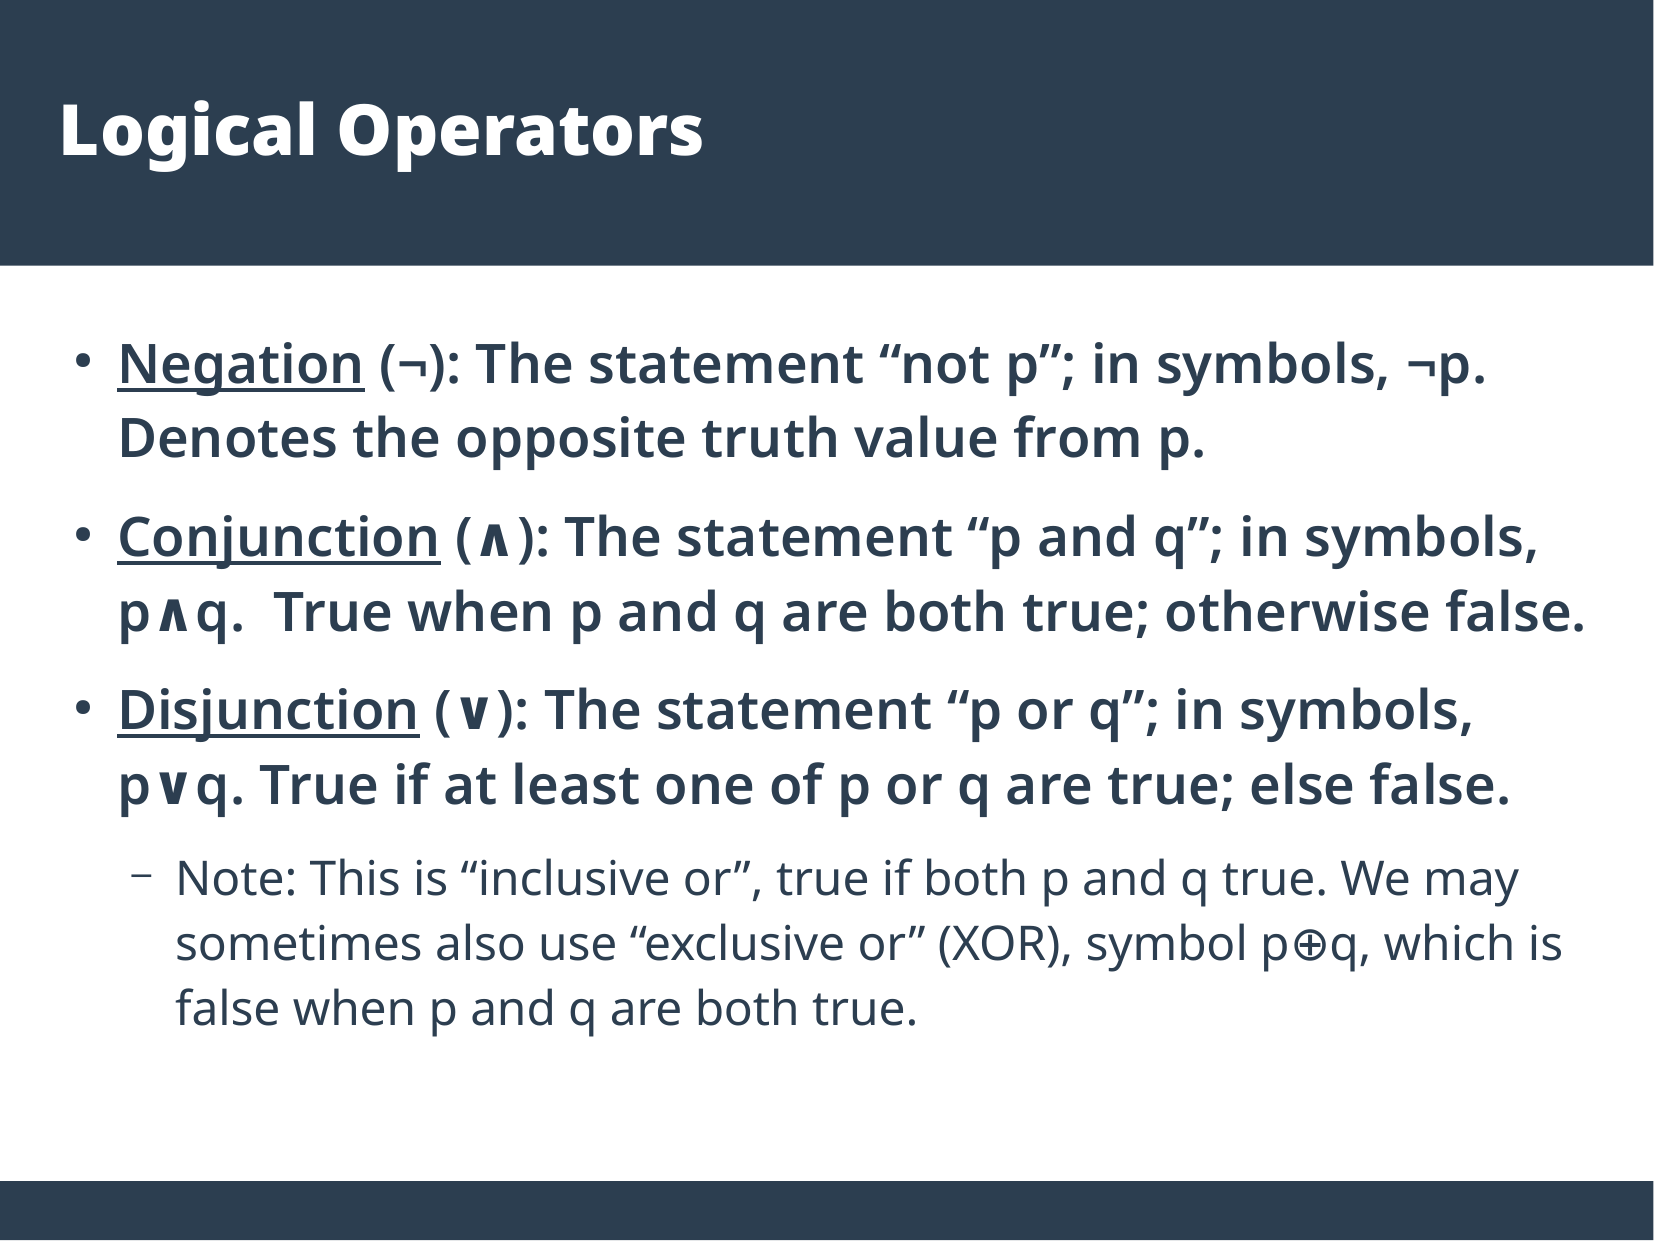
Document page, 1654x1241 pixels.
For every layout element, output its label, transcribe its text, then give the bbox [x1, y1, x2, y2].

list Negation (¬): The statement “not p”; in symbols, ¬p. Denotes the opposite truth value from p. Conjunction (∧): The statement “p and q”; in symbols, p∧q. True when p and q are both true; otherwise false. Disjunction (∨): The statement “p or q”; in symbols, p∨q. True if at least one of p or q are true; else false. Note: This is “inclusive or”, true if both p and q true. We may sometimes also use “exclusive or” (XOR), symbol p⊕q, which is false when p and q are both true. [59, 324, 1595, 1141]
title Logical Operators [59, 49, 1595, 207]
